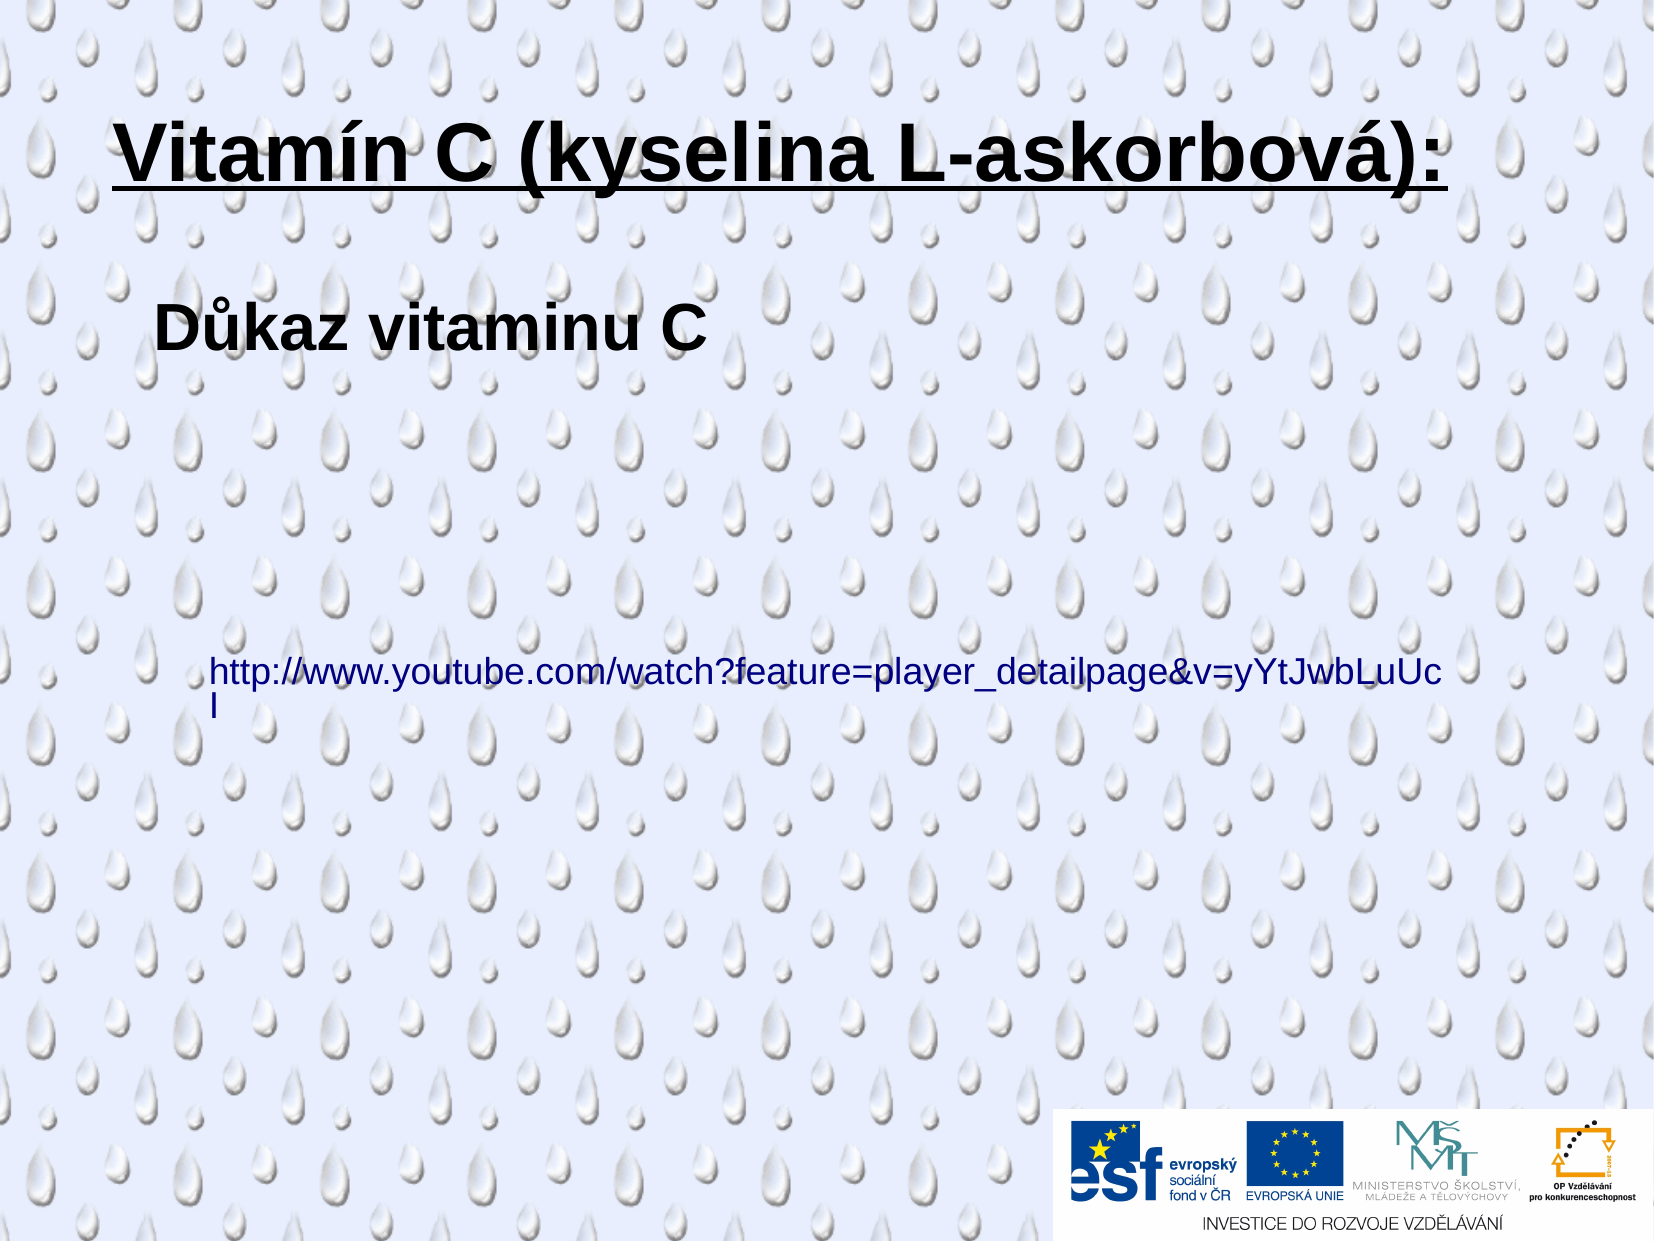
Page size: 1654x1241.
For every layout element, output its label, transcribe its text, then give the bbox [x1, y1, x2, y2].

title Vitamín C (kyselina L-askorbová): [82, 49, 1571, 257]
text_box http://www.youtube.com/watch?feature=player_detailpage&v=yYtJwbLuUcI [194, 643, 1463, 743]
picture [0, 0, 1654, 1241]
list Důkaz vitaminu C [82, 290, 1571, 1109]
